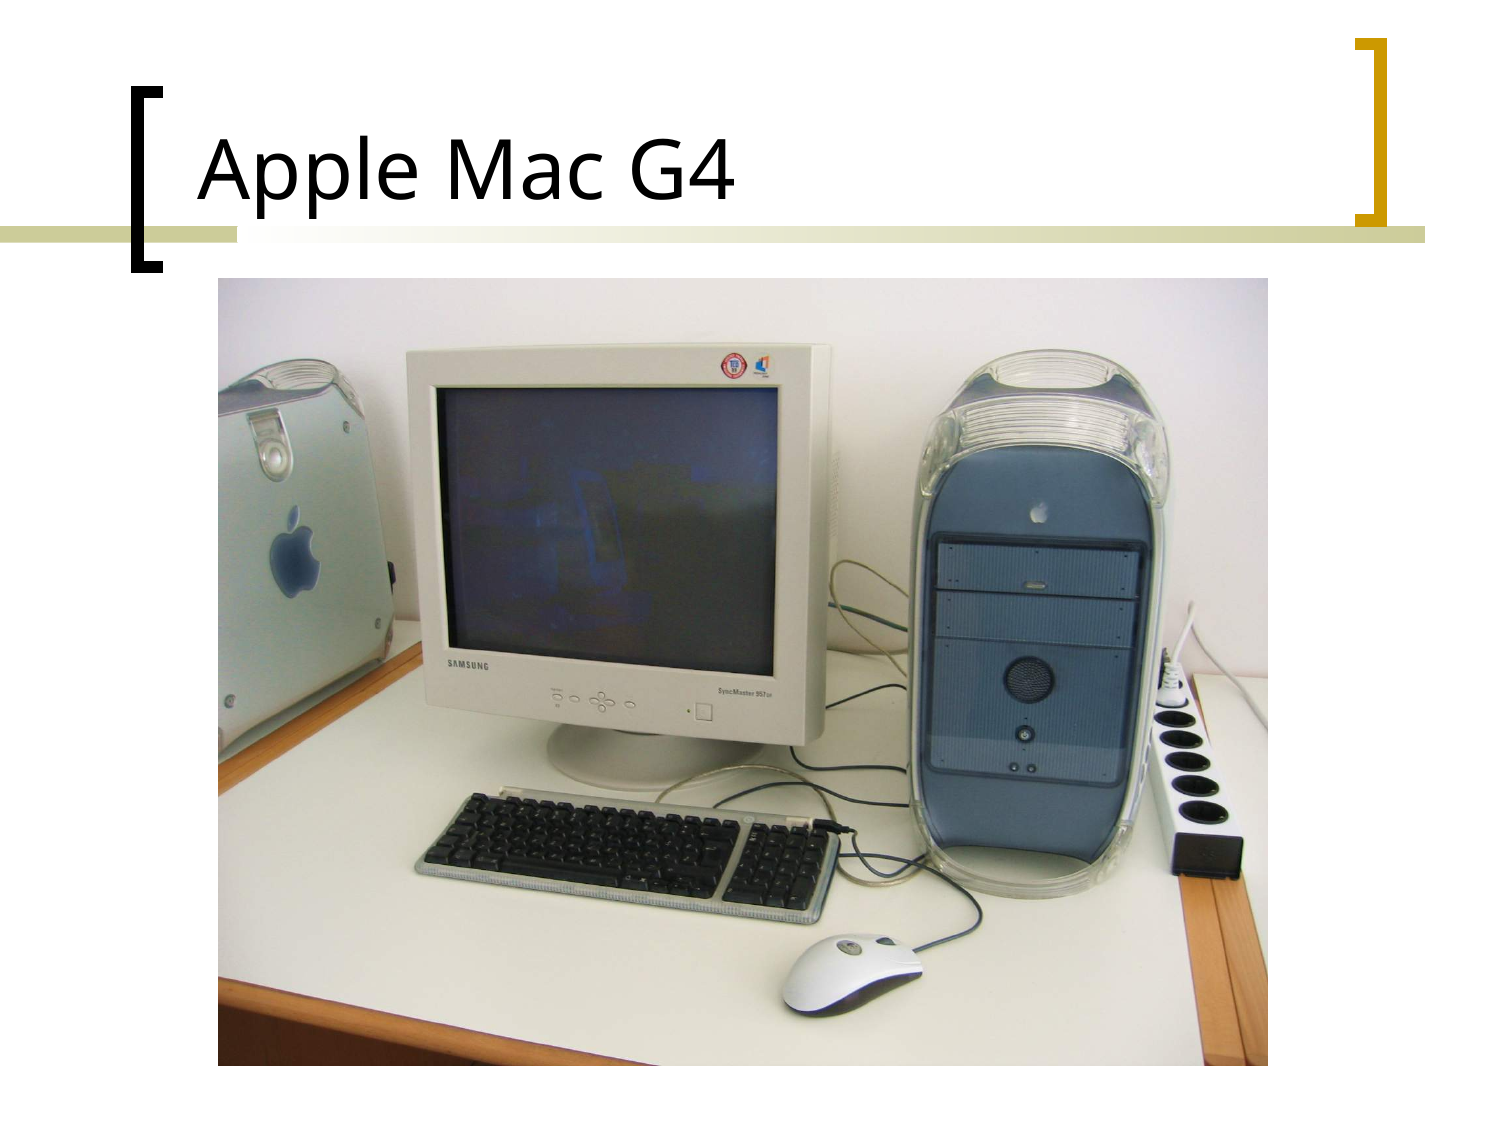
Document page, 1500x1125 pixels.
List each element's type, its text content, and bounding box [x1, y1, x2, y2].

picture [218, 278, 1268, 1066]
title Apple Mac G4 [183, 101, 1358, 224]
